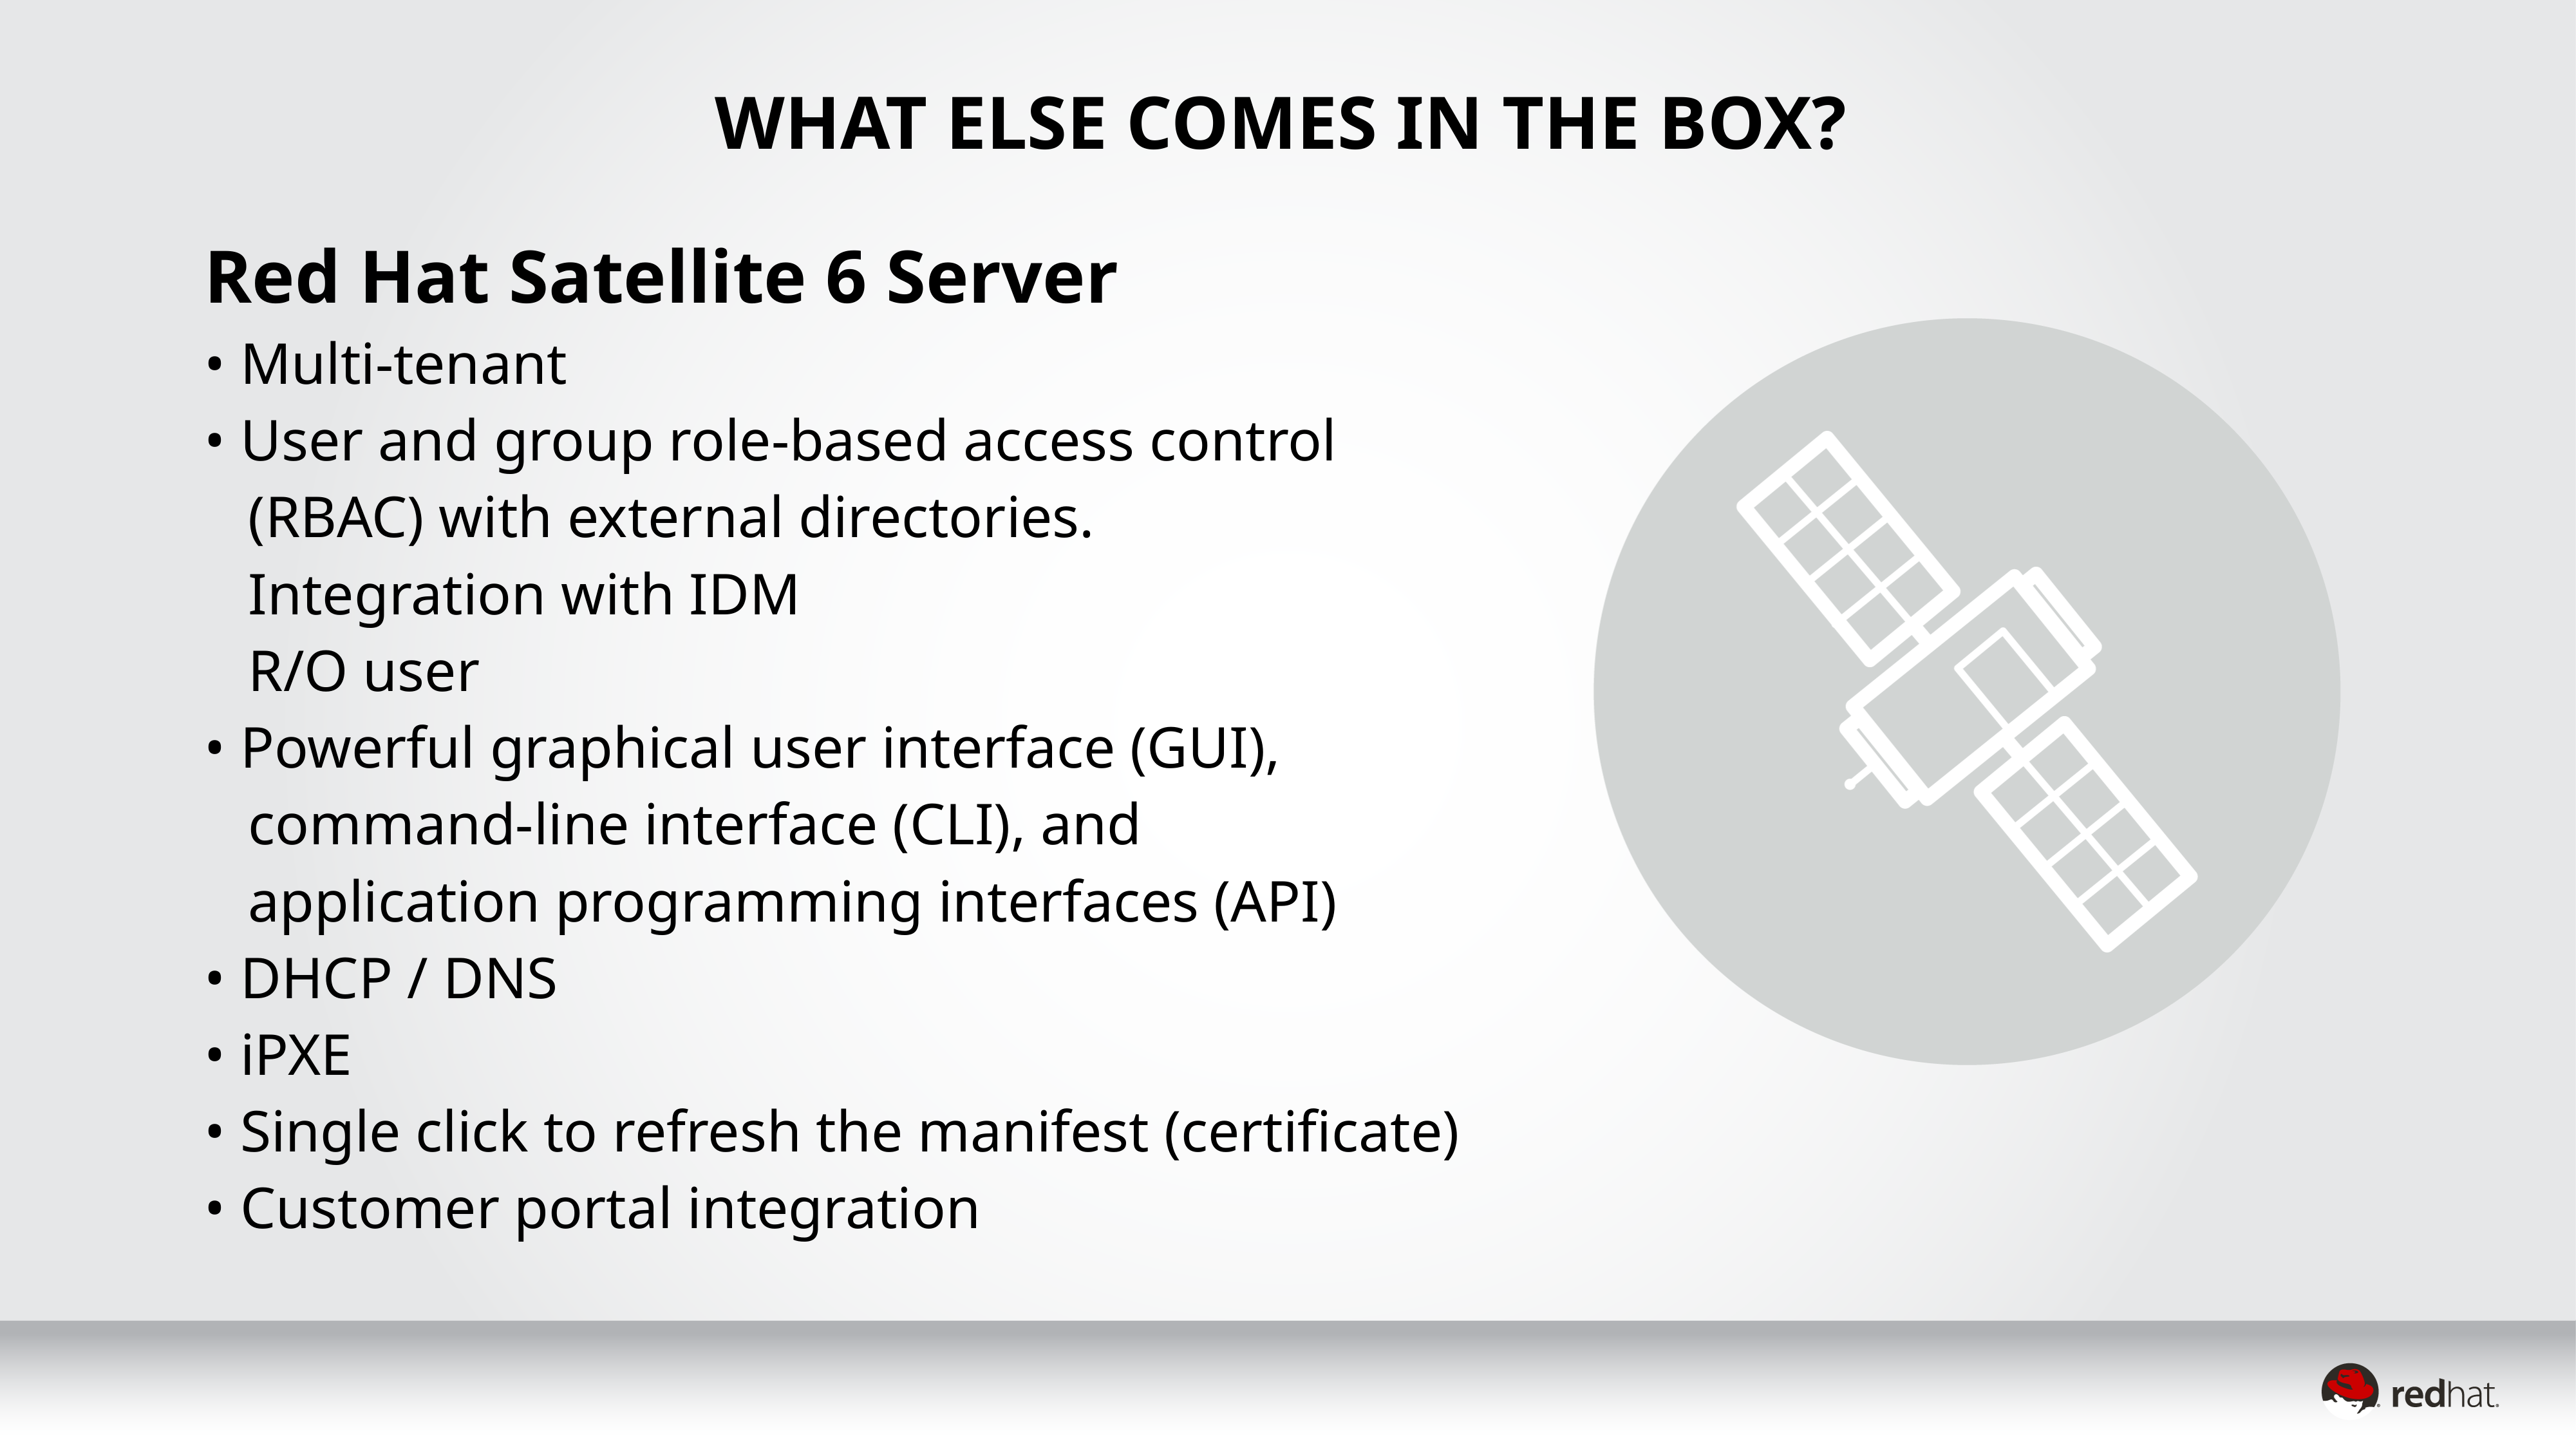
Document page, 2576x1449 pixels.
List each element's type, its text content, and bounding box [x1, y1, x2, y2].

text_box WHAT ELSE COMES IN THE BOX? [705, 67, 1870, 169]
picture [0, 0, 2576, 1449]
text_box Red Hat Satellite 6 Server • Multi-tenant • User and group role-based access control (RBAC) with external directories. Integration with IDM R/O user • Powerful graphical user interface (GUI), command-line interface (CLI), and application programming interfaces (API) • DHCP / DNS • iPXE • Single click to refresh the manifest (certificate) • Customer portal integration [194, 220, 1449, 1397]
